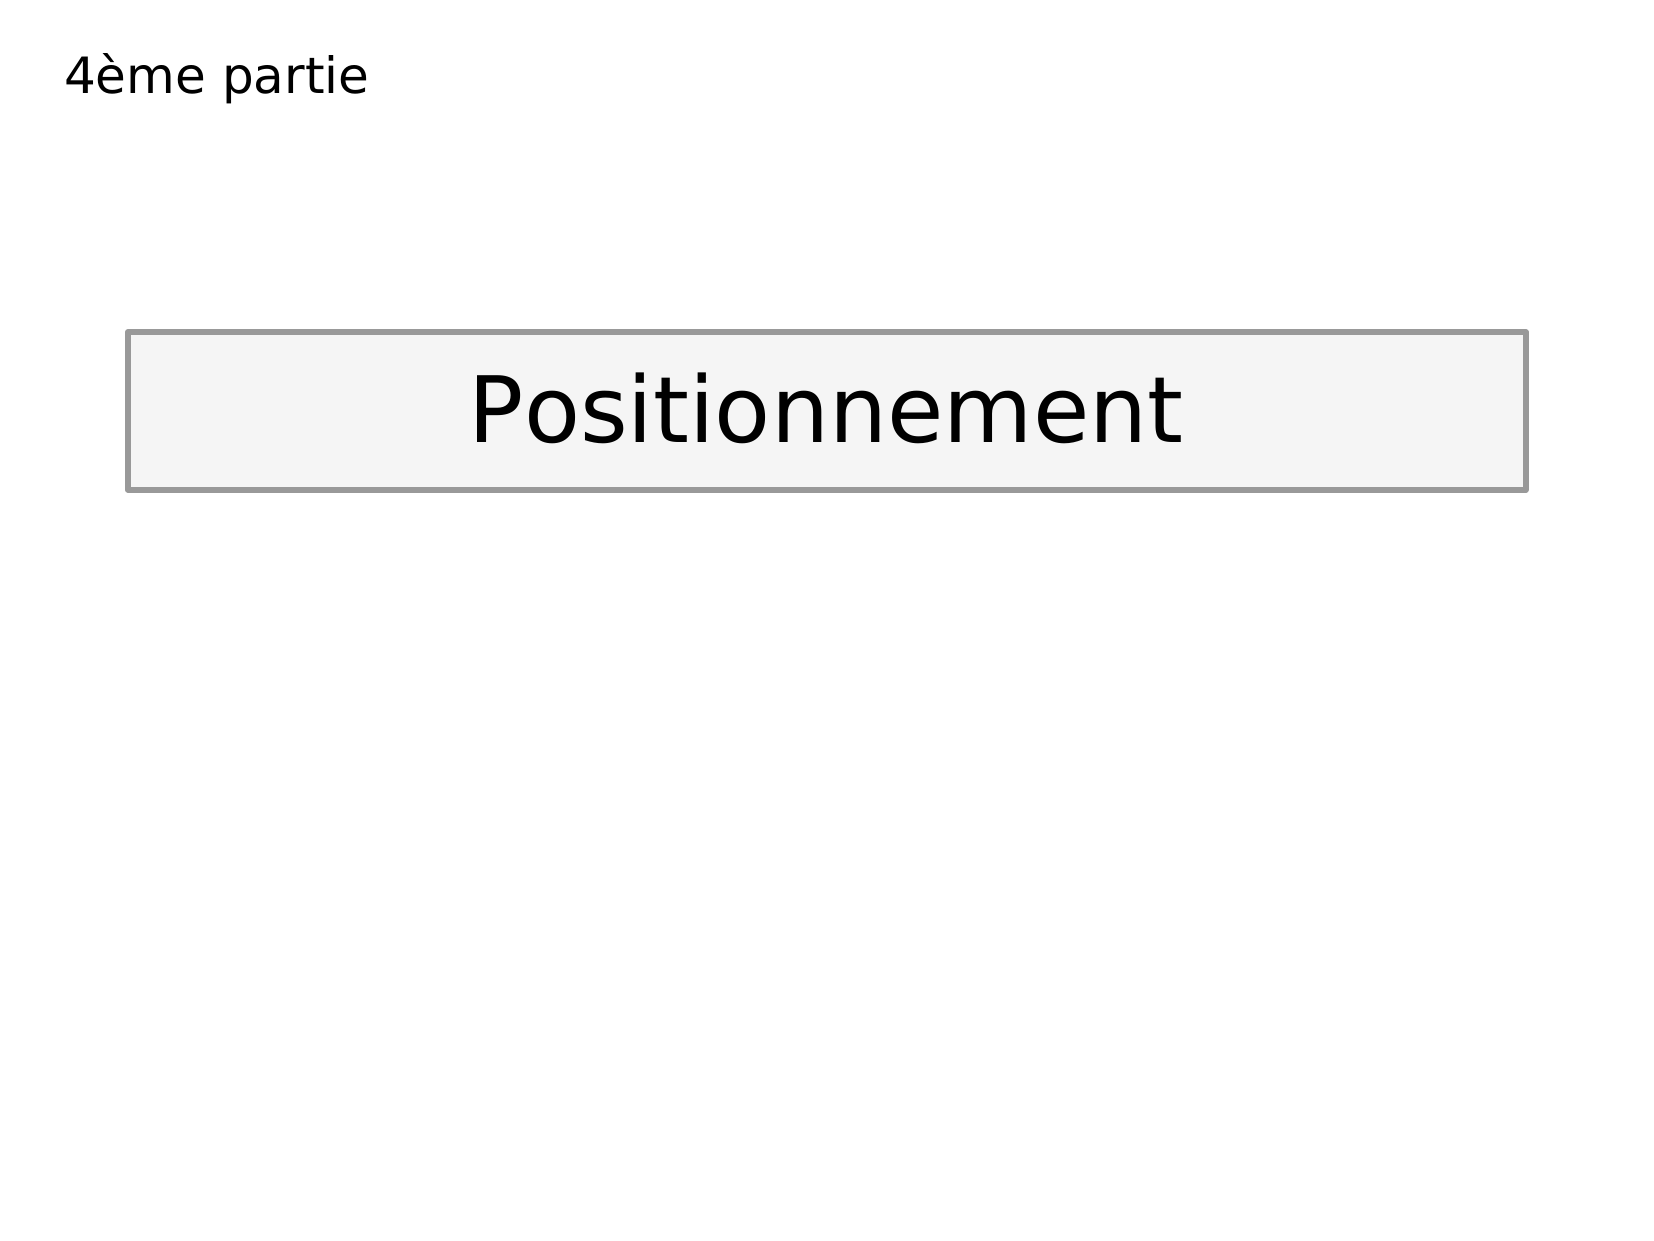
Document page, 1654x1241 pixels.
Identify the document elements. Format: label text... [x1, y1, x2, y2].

text_box [127, 331, 1526, 490]
title Positionnement [136, 347, 1518, 473]
text_box 4ème partie [43, 47, 360, 106]
